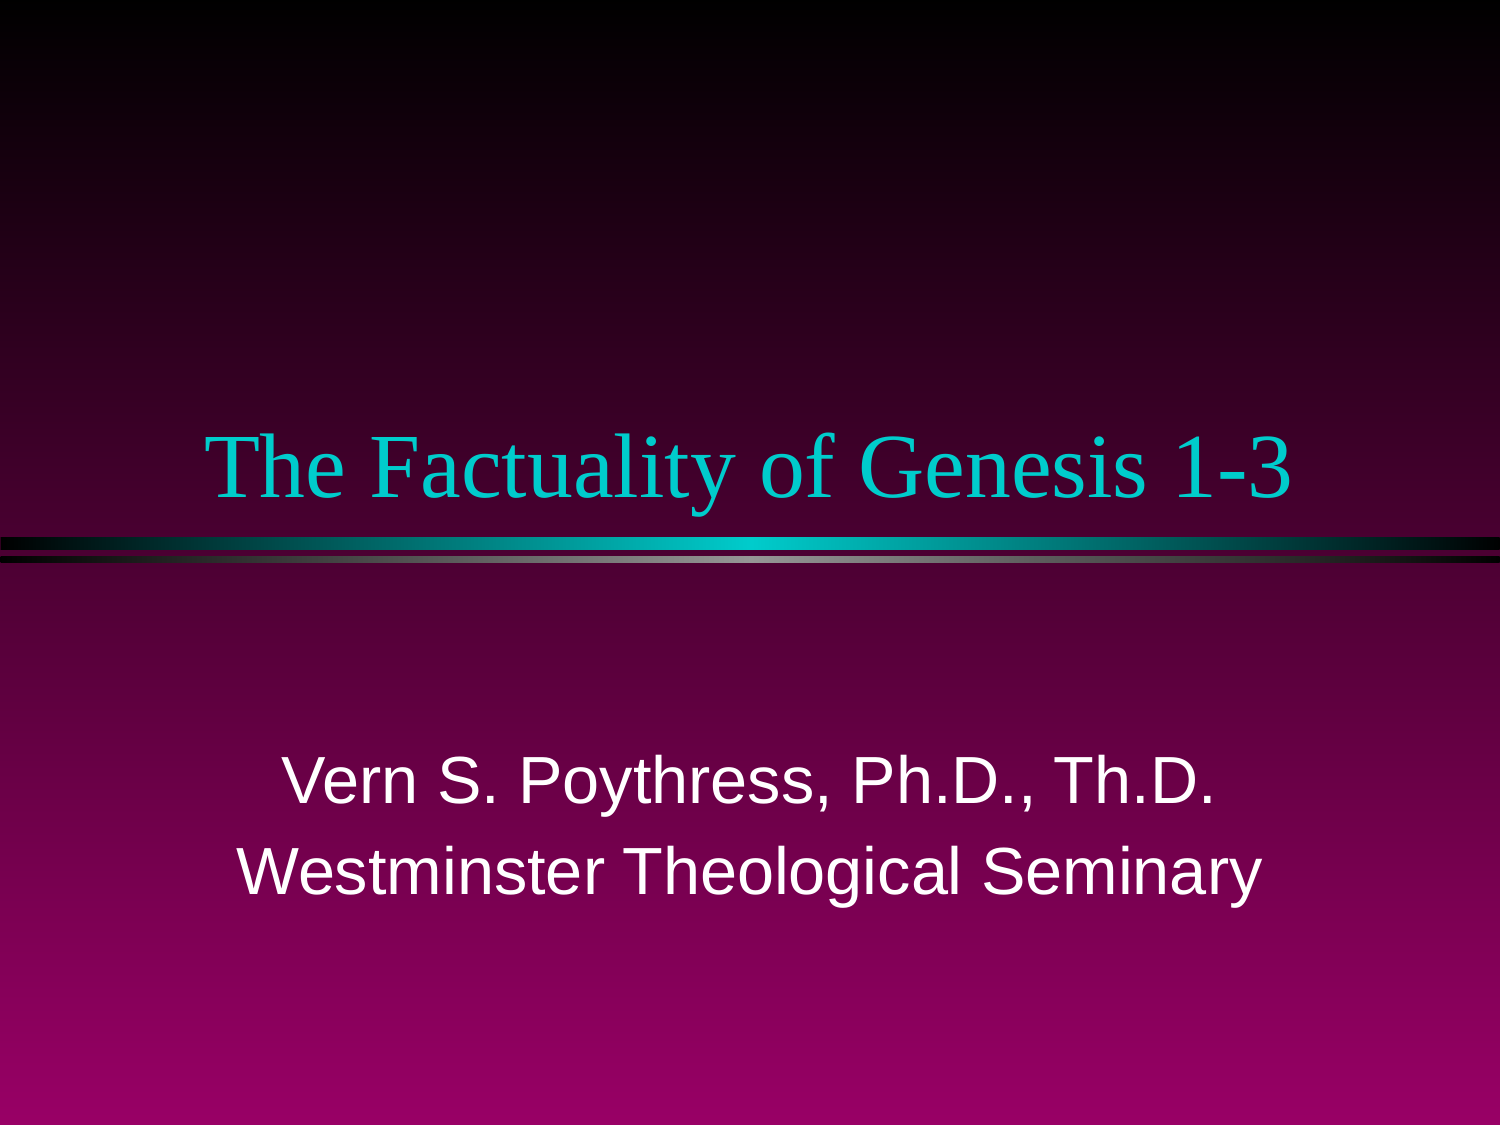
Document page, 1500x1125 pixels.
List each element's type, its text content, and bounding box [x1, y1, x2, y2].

title The Factuality of Genesis 1-3 [112, 337, 1388, 525]
subtitle Vern S. Poythress, Ph.D., Th.D. Westminster Theological Seminary [225, 682, 1276, 970]
